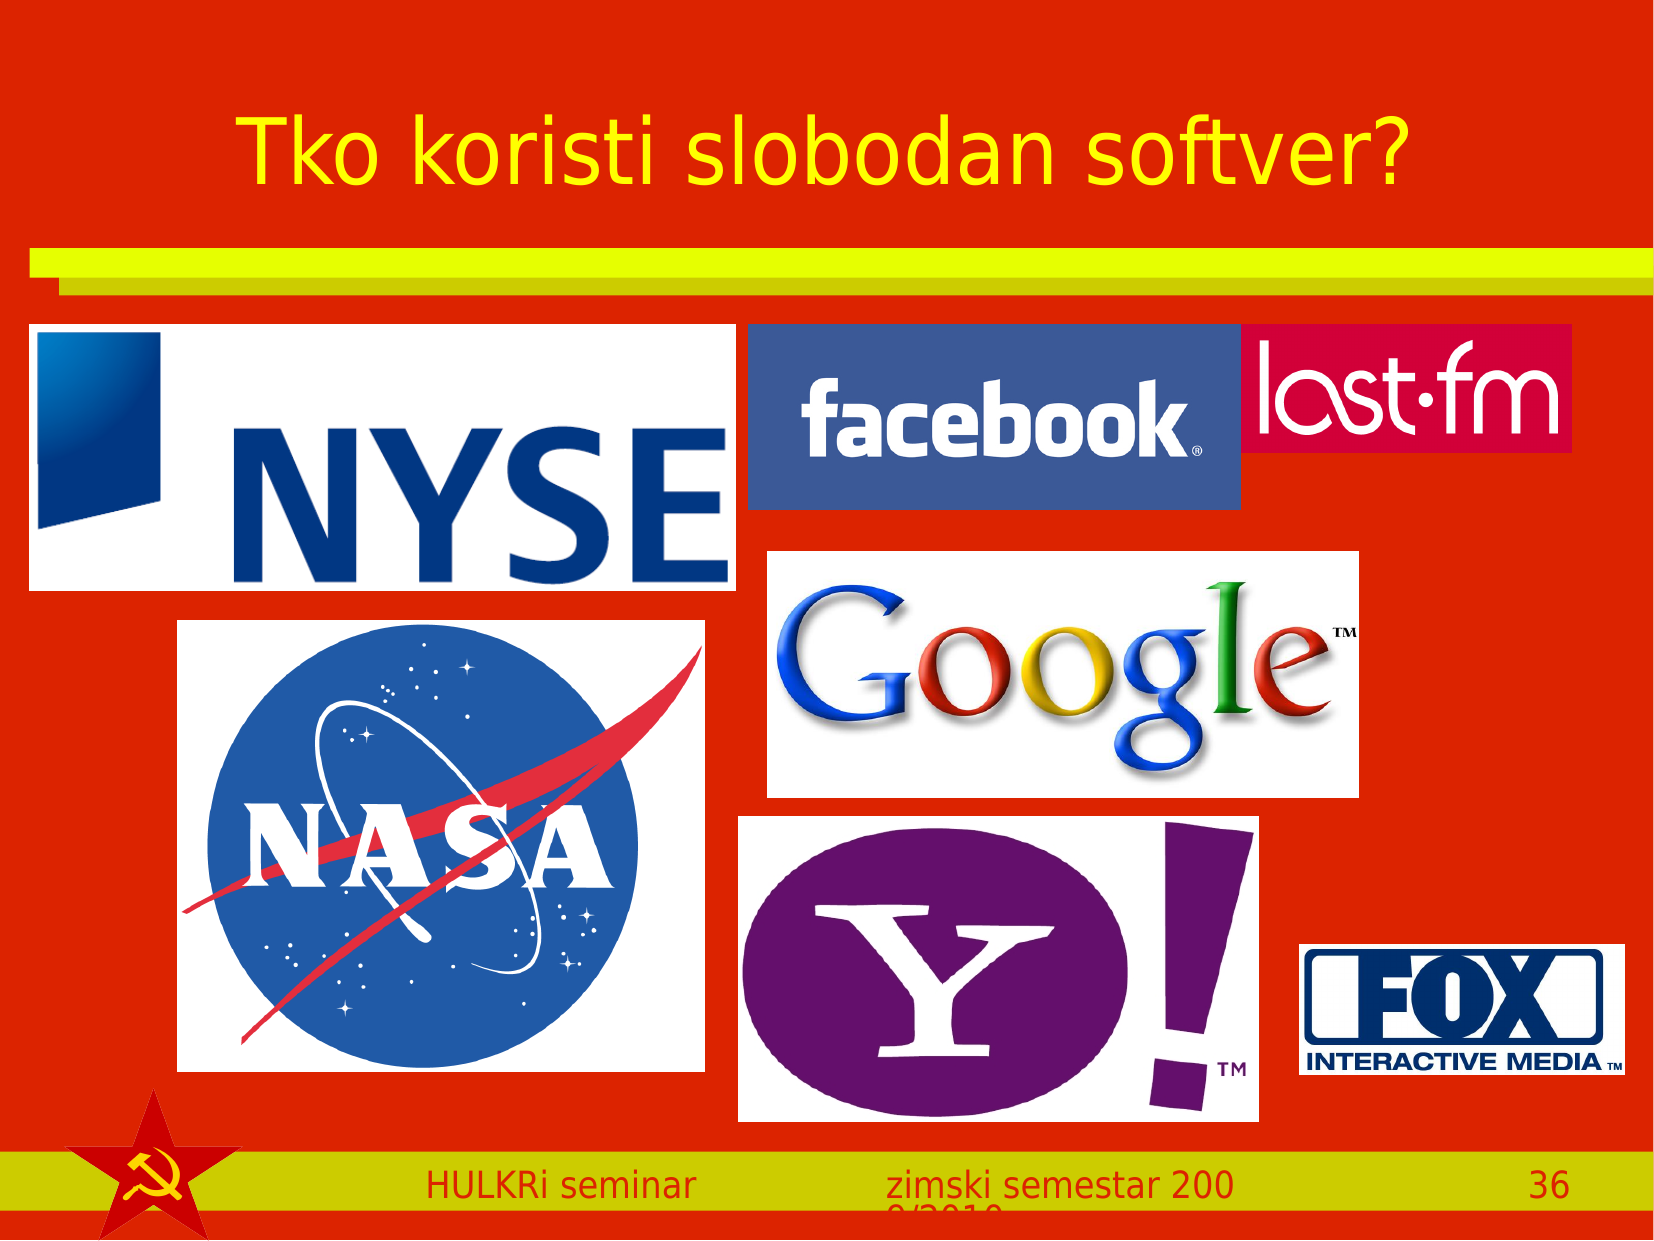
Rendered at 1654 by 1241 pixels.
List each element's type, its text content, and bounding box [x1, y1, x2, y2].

picture [64, 1088, 243, 1241]
picture [738, 816, 1259, 1123]
picture [177, 620, 705, 1072]
picture [29, 324, 736, 591]
title Tko koristi slobodan softver? [82, 49, 1571, 257]
picture [767, 551, 1359, 798]
picture [1299, 944, 1625, 1075]
picture [748, 324, 1572, 510]
